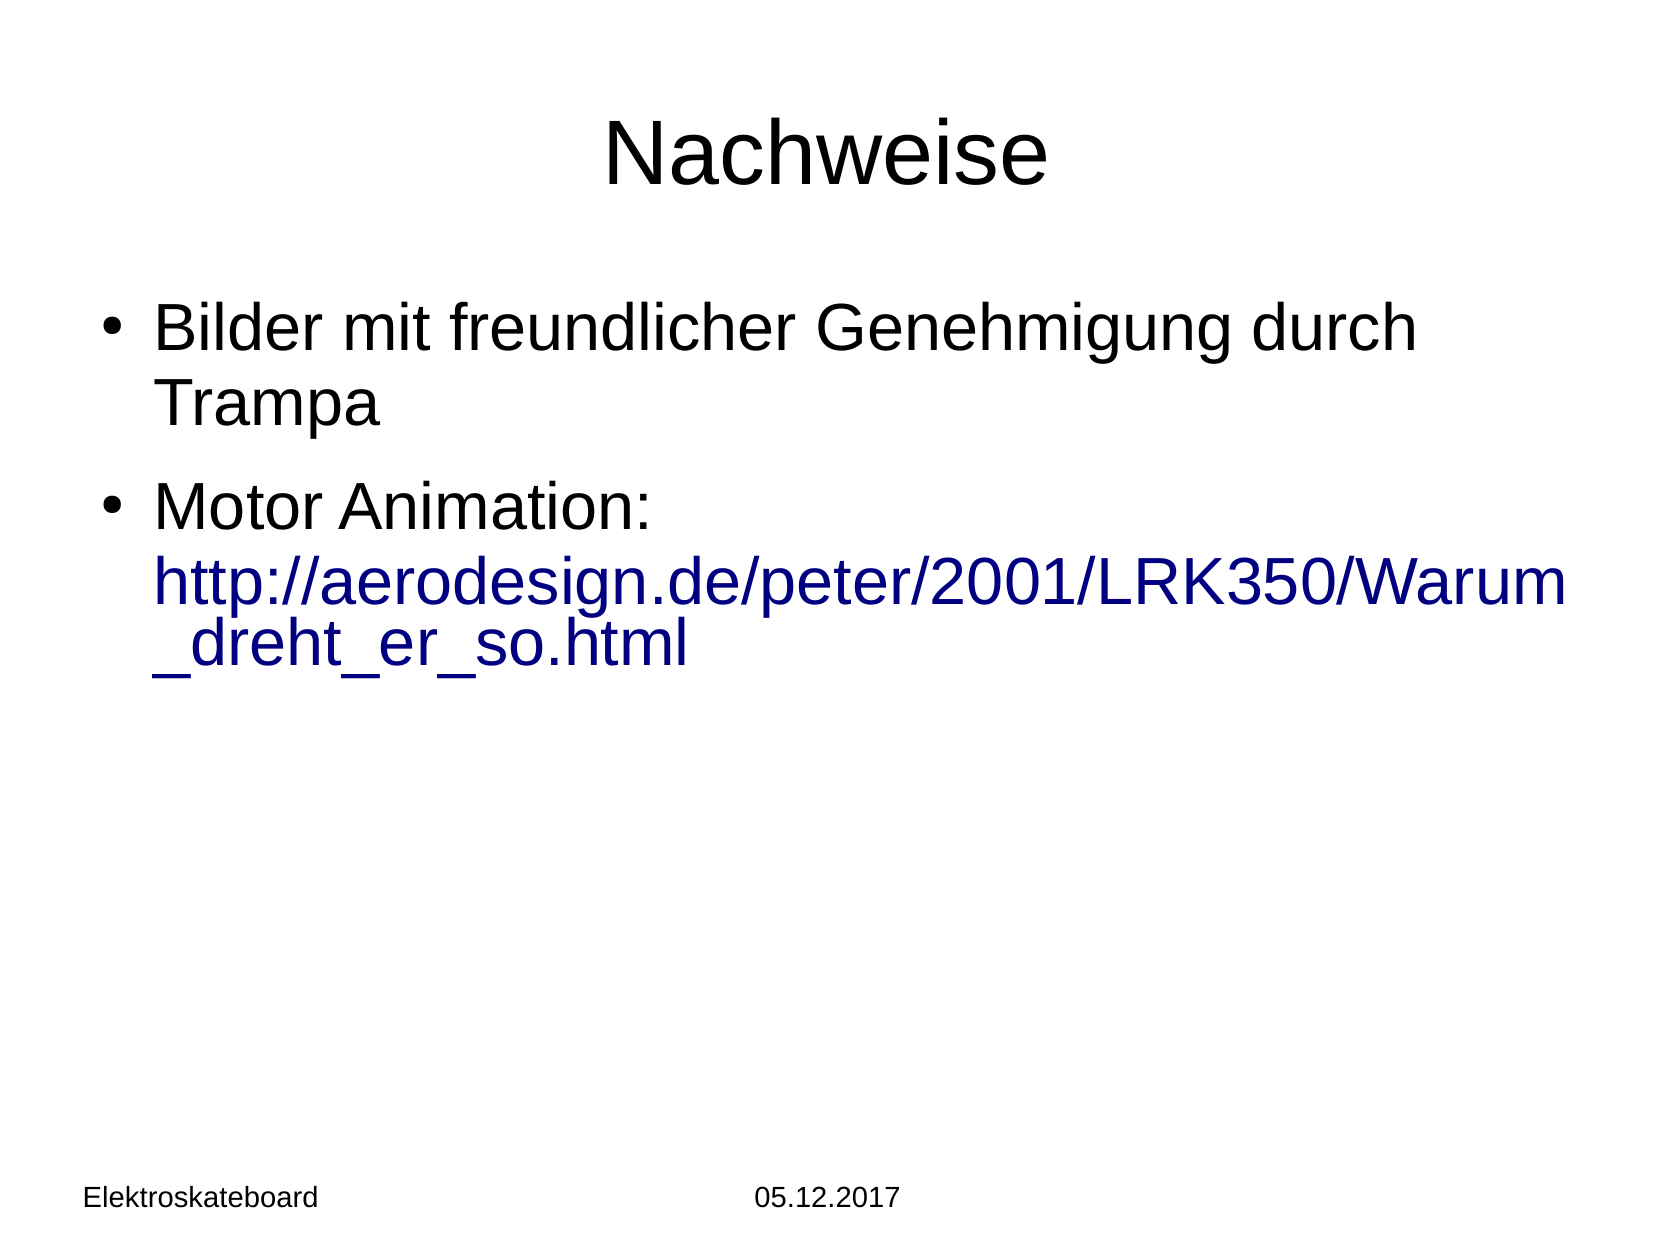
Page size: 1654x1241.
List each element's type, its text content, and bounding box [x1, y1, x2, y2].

title Nachweise [82, 49, 1571, 257]
list Bilder mit freundlicher Genehmigung durch Trampa Motor Animation: http://aerodesign.de/peter/2001/LRK350/Warum_dreht_er_so.html [82, 290, 1571, 1010]
